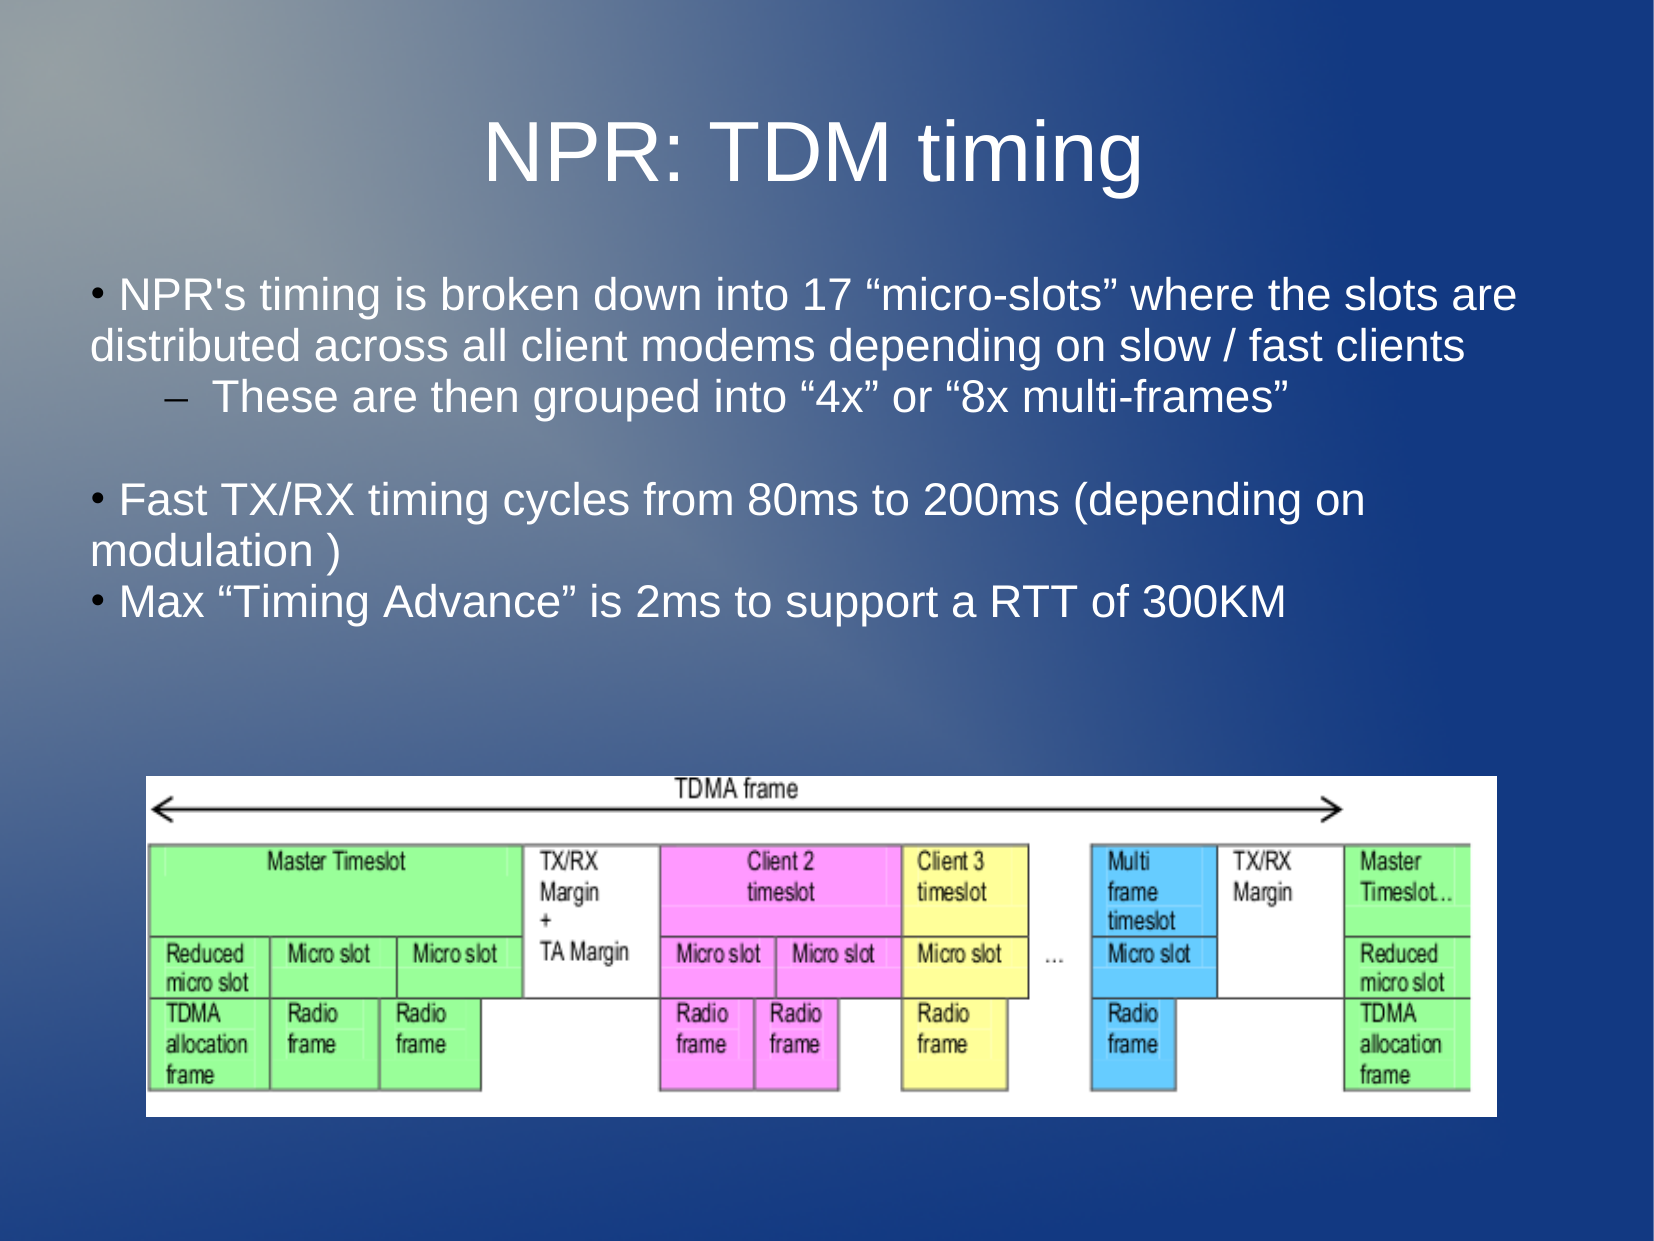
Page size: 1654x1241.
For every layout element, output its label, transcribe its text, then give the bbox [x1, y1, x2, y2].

picture [0, 0, 1654, 1241]
text_box NPR's timing is broken down into 17 “micro-slots” where the slots are distributed across all client modems depending on slow / fast clients These are then grouped into “4x” or “8x multi-frames” Fast TX/RX timing cycles from 80ms to 200ms (depending on modulation ) Max “Timing Advance” is 2ms to support a RTT of 300KM [75, 262, 1613, 741]
title NPR: TDM timing [82, 49, 1571, 257]
